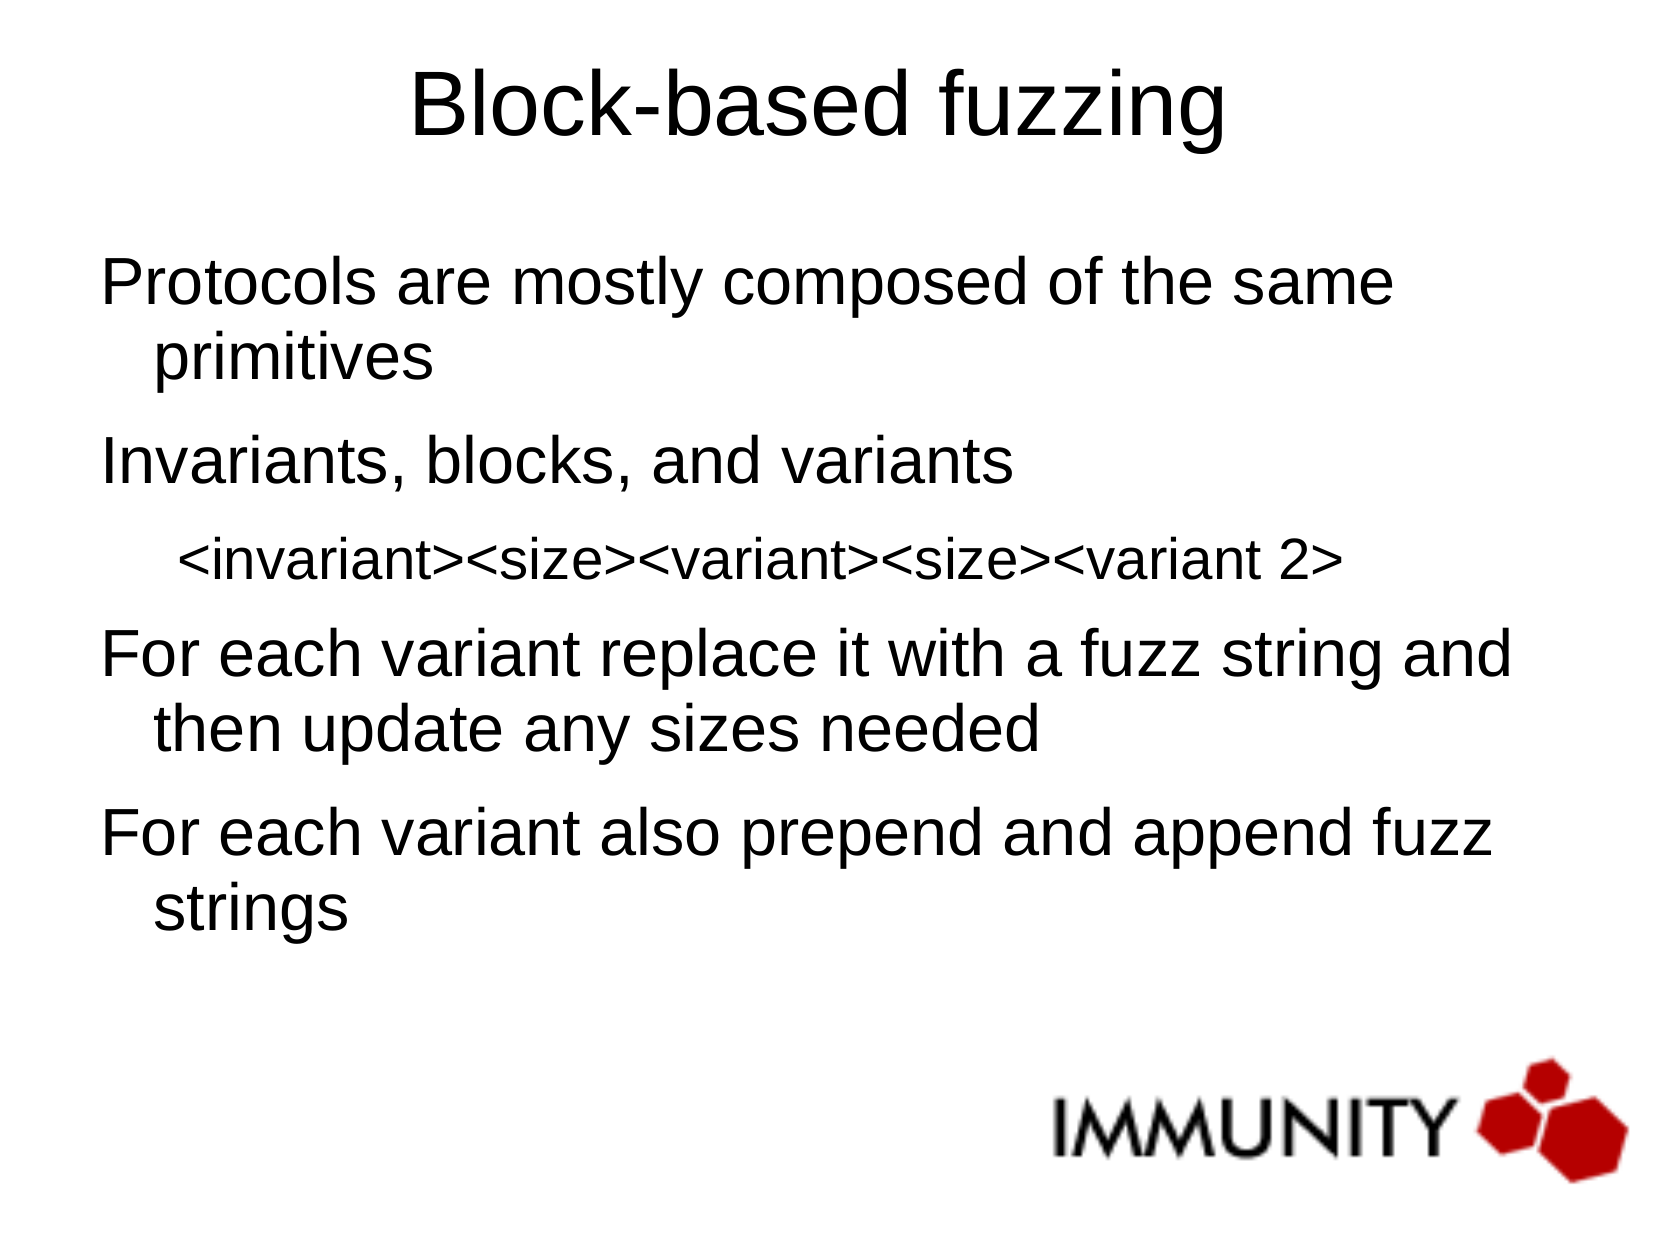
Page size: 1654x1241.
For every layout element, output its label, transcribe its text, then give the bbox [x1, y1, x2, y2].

picture [1006, 1017, 1654, 1241]
list Protocols are mostly composed of the same primitives Invariants, blocks, and variants <invariant><size><variant><size><variant 2> For each variant replace it with a fuzz string and then update any sizes needed For each variant also prepend and append fuzz strings [82, 243, 1571, 1138]
title Block-based fuzzing [75, 0, 1564, 208]
